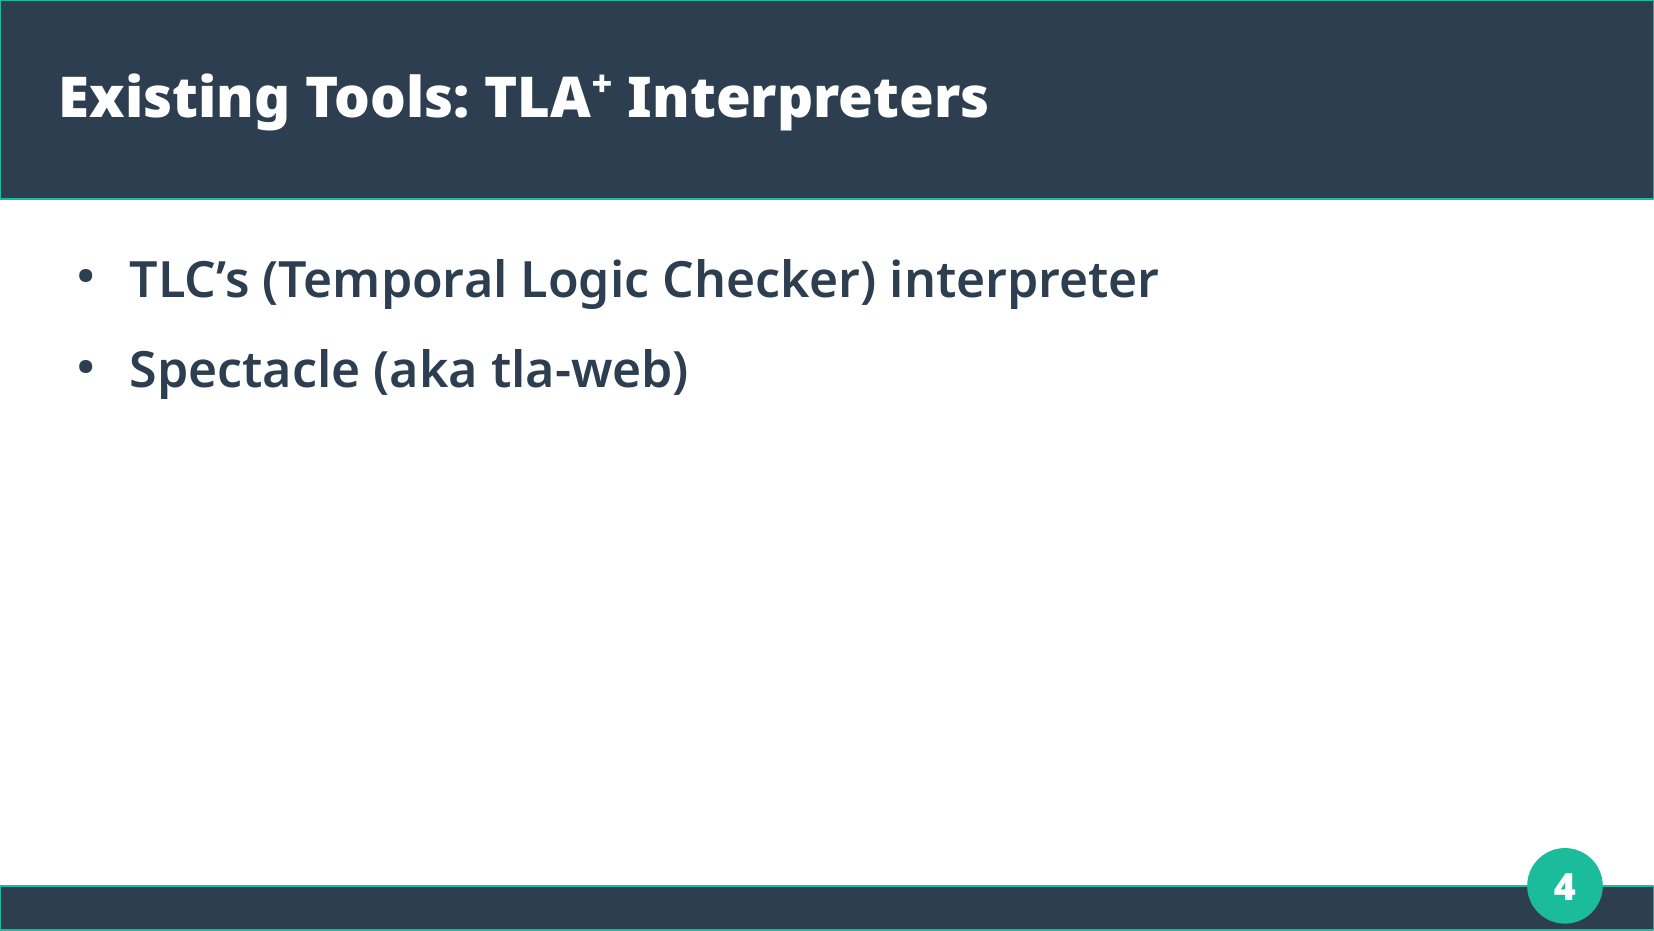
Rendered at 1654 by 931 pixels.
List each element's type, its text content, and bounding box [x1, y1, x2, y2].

list TLC’s (Temporal Logic Checker) interpreter Spectacle (aka tla-web) [59, 243, 1595, 864]
title Existing Tools: TLA⁺ Interpreters [59, 37, 1595, 155]
